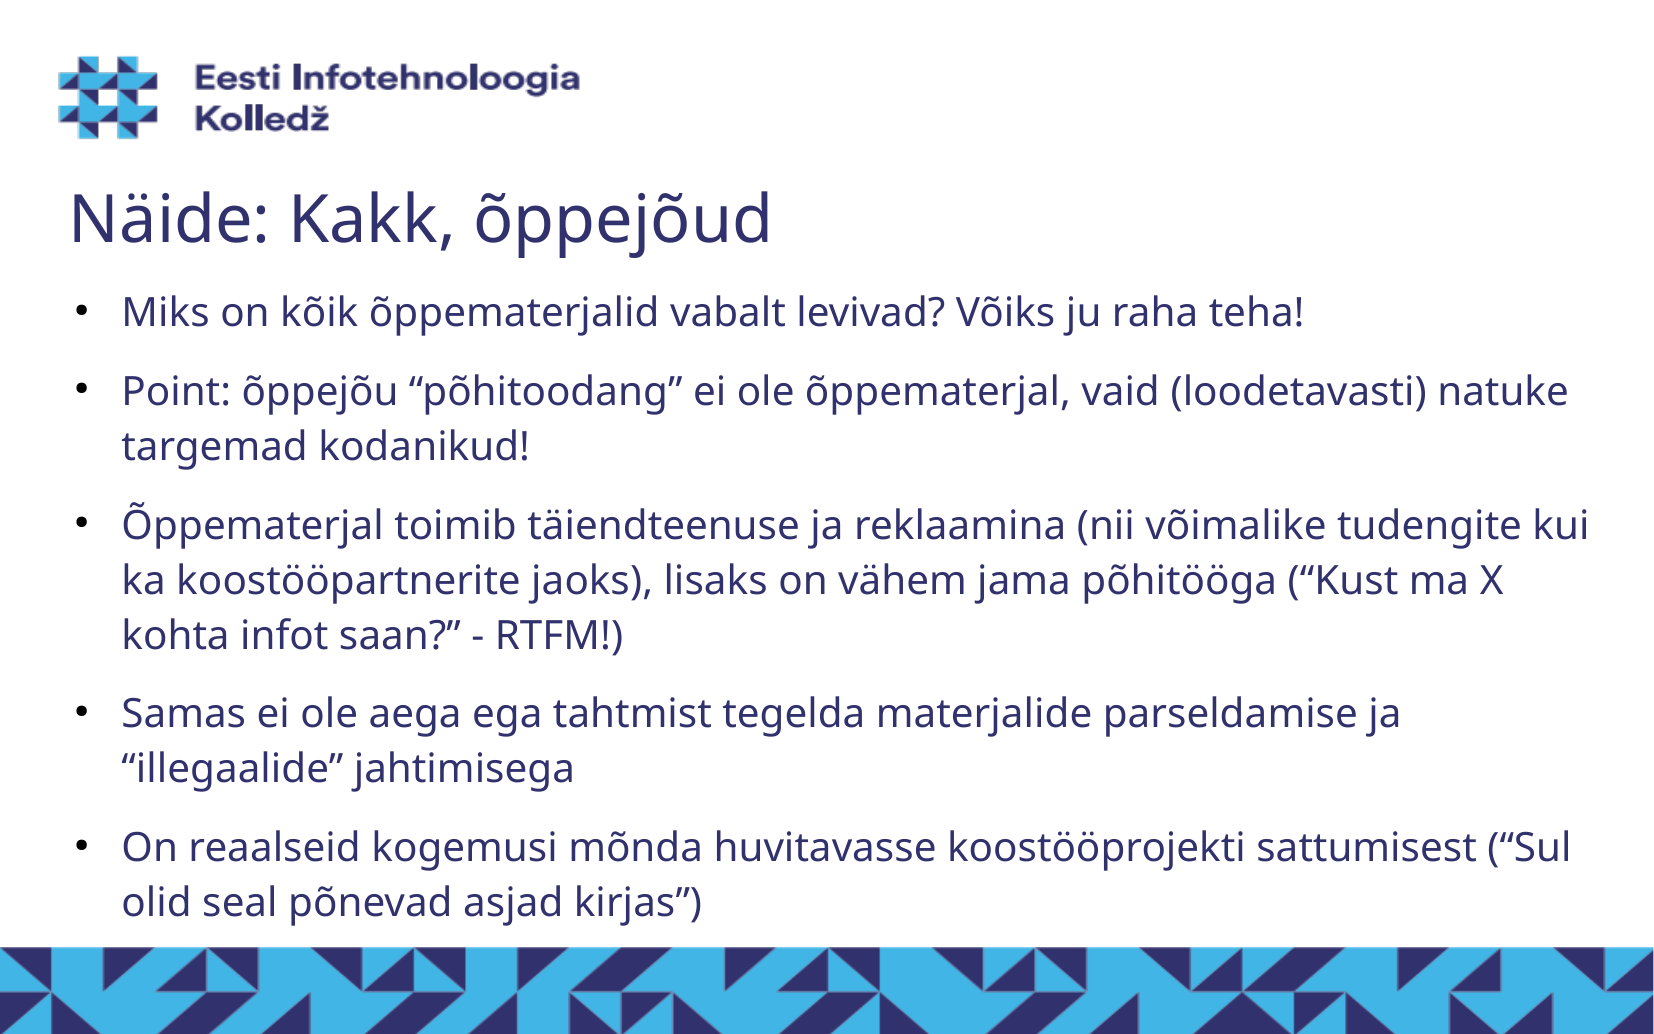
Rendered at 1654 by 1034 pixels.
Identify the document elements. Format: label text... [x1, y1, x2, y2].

title Näide: Kakk, õppejõud [68, 147, 1536, 283]
list Miks on kõik õppematerjalid vabalt levivad? Võiks ju raha teha! Point: õppejõu “põhitoodang” ei ole õppematerjal, vaid (loodetavasti) natuke targemad kodanikud! Õppematerjal toimib täiendteenuse ja reklaamina (nii võimalike tudengite kui ka koostööpartnerite jaoks), lisaks on vähem jama põhitööga (“Kust ma X kohta infot saan?” - RTFM!) Samas ei ole aega ega tahtmist tegelda materjalide parseldamise ja “illegaalide” jahtimisega On reaalseid kogemusi mõnda huvitavasse koostööprojekti sattumisest (“Sul olid seal põnevad asjad kirjas”) [59, 283, 1595, 936]
